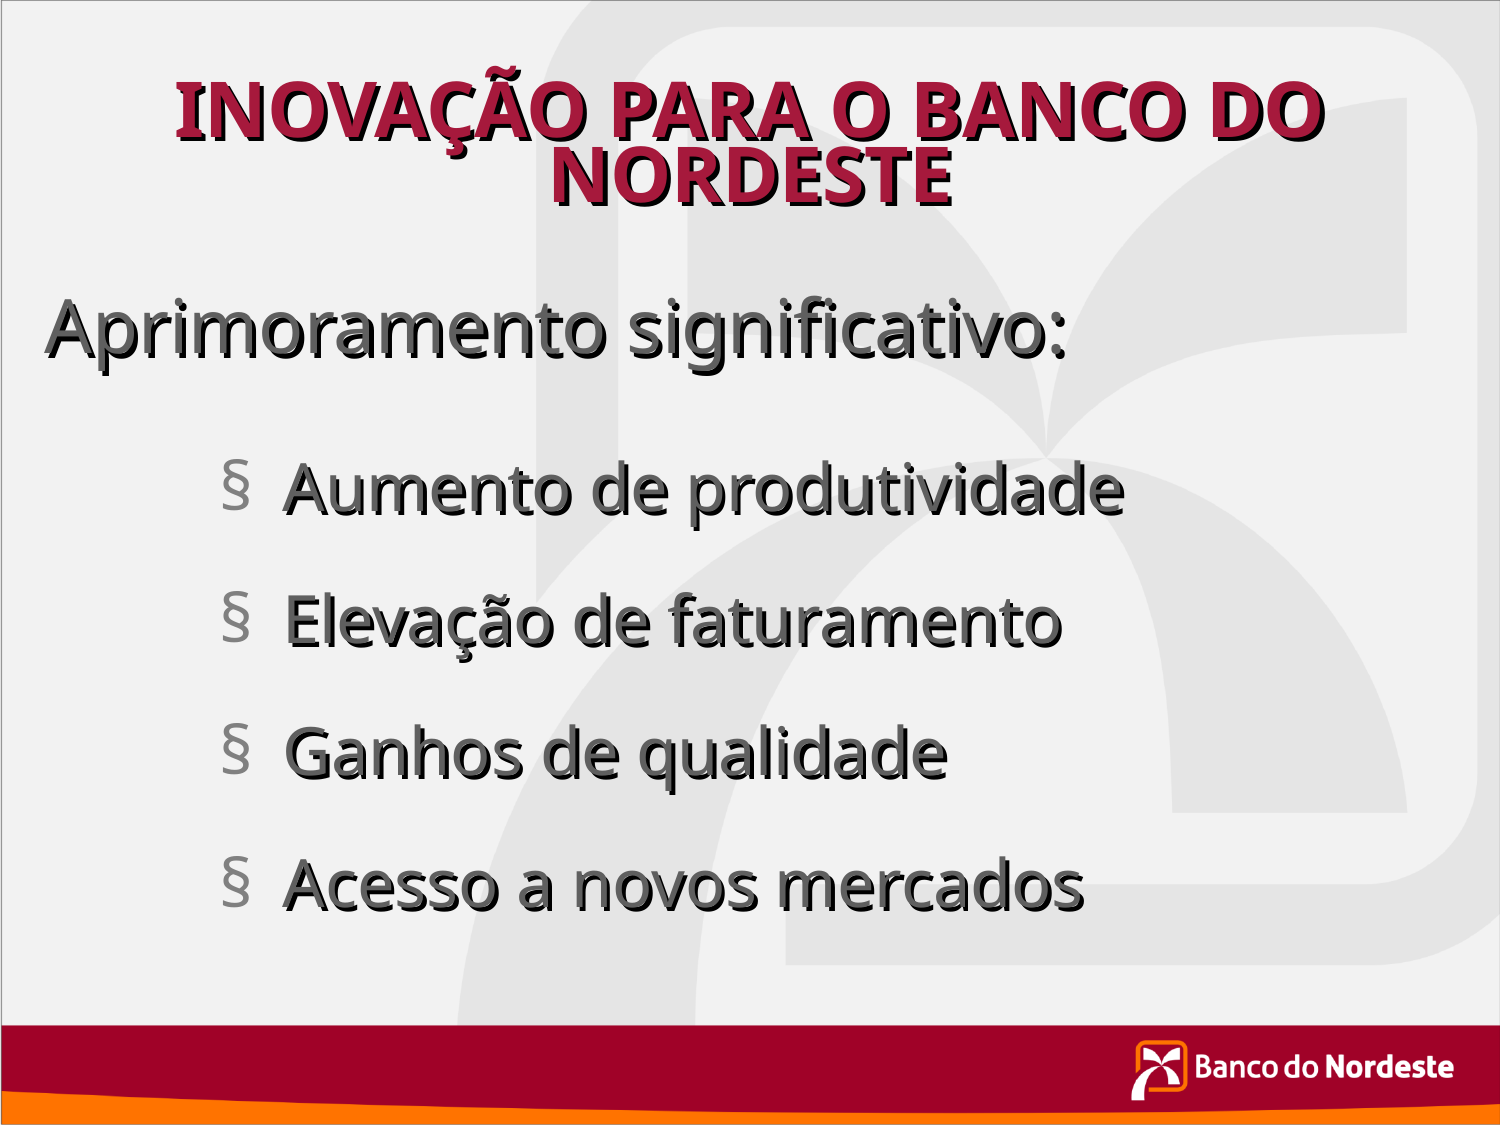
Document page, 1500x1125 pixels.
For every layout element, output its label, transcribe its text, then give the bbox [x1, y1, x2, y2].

text_box INOVAÇÃO PARA O BANCO DO NORDESTE [0, 78, 1500, 159]
text_box Aprimoramento significativo: Aumento de produtividade Elevação de faturamento Ganhos de qualidade Acesso a novos mercados [29, 253, 1471, 929]
